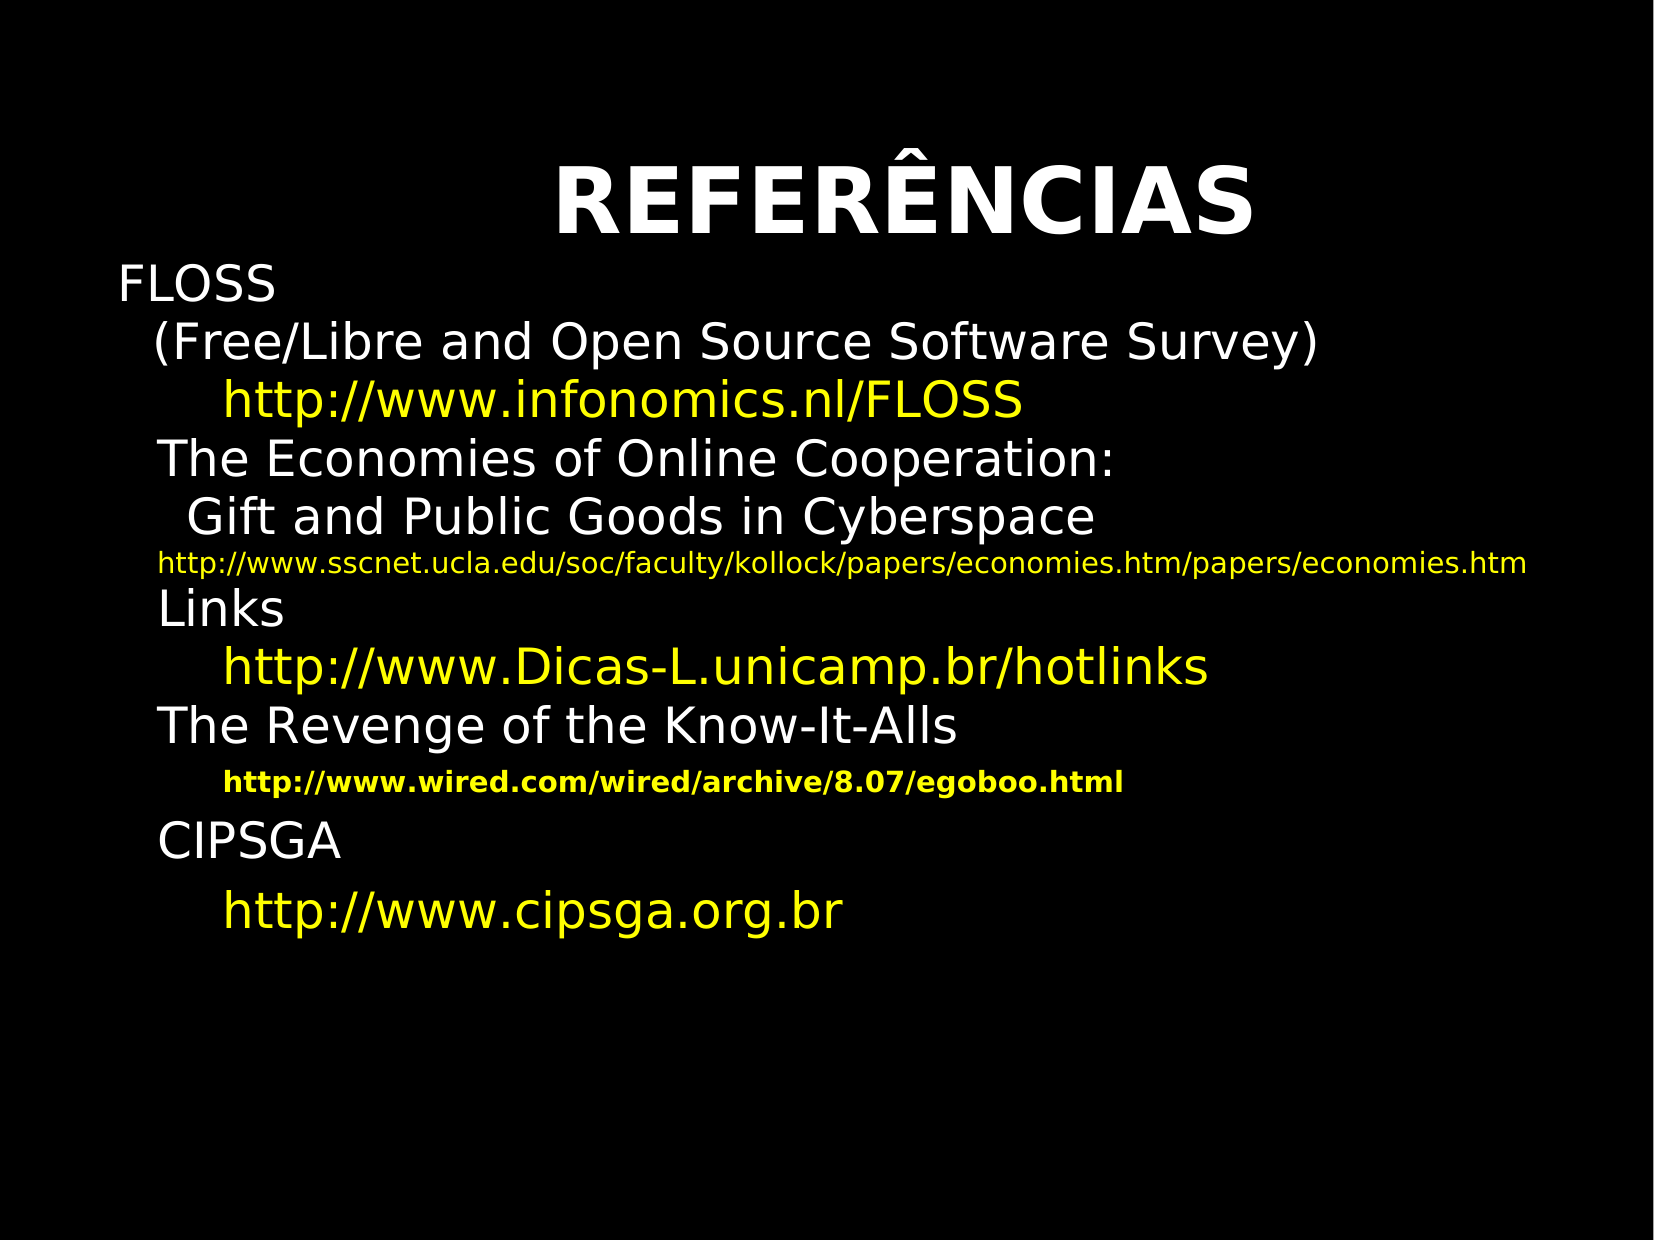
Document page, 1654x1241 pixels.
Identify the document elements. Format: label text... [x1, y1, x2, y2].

text_box REFERÊNCIAS FLOSS (Free/Libre and Open Source Software Survey) http://www.infonomics.nl/FLOSS The Economies of Online Cooperation: Gift and Public Goods in Cyberspace http://www.sscnet.ucla.edu/soc/faculty/kollock/papers/economies.htm/papers/economies.htm Links http://www.Dicas-L.unicamp.br/hotlinks The Revenge of the Know-It-Alls http://www.wired.com/wired/archive/8.07/egoboo.html CIPSGA http://www.cipsga.org.br [82, 147, 1654, 1230]
